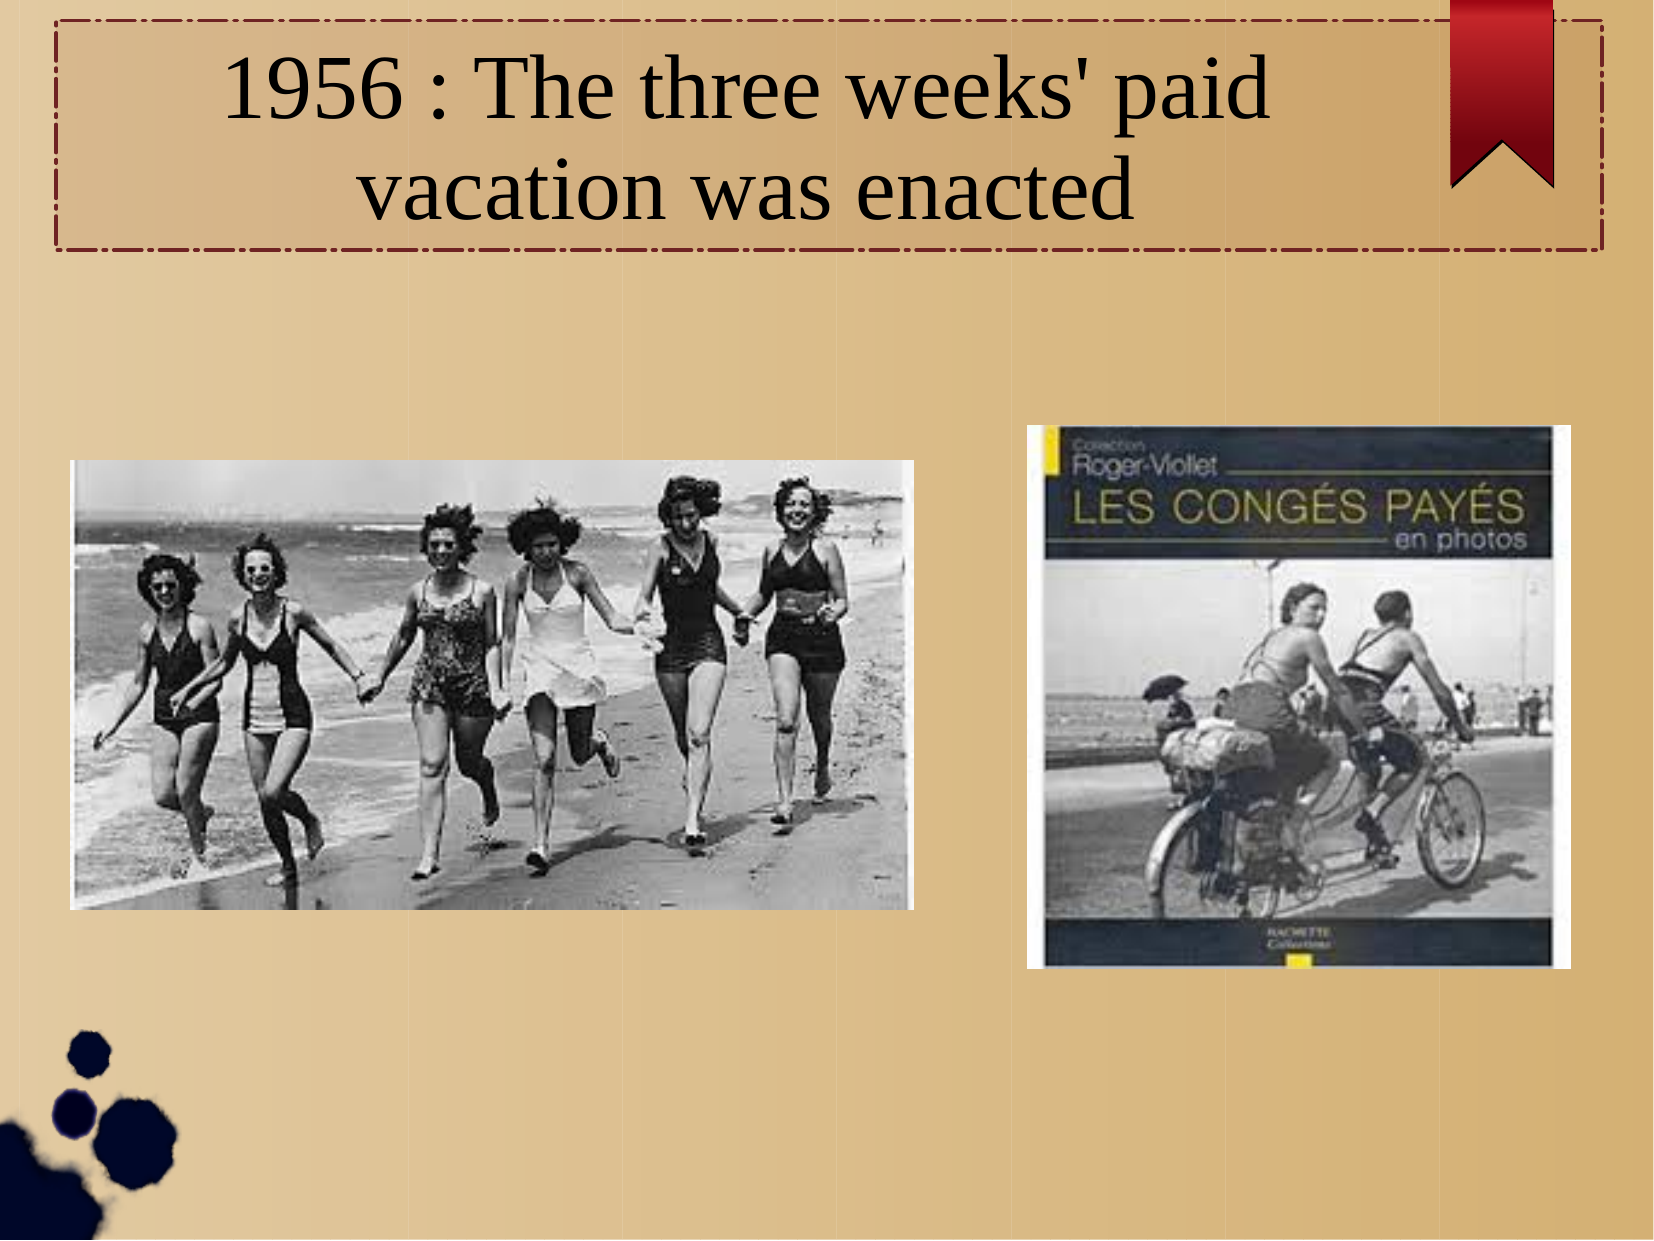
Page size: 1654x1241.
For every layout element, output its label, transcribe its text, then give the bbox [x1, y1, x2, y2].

picture [70, 460, 914, 910]
picture [1027, 425, 1571, 969]
title 1956 : The three weeks' paid vacation was enacted [82, 36, 1412, 240]
